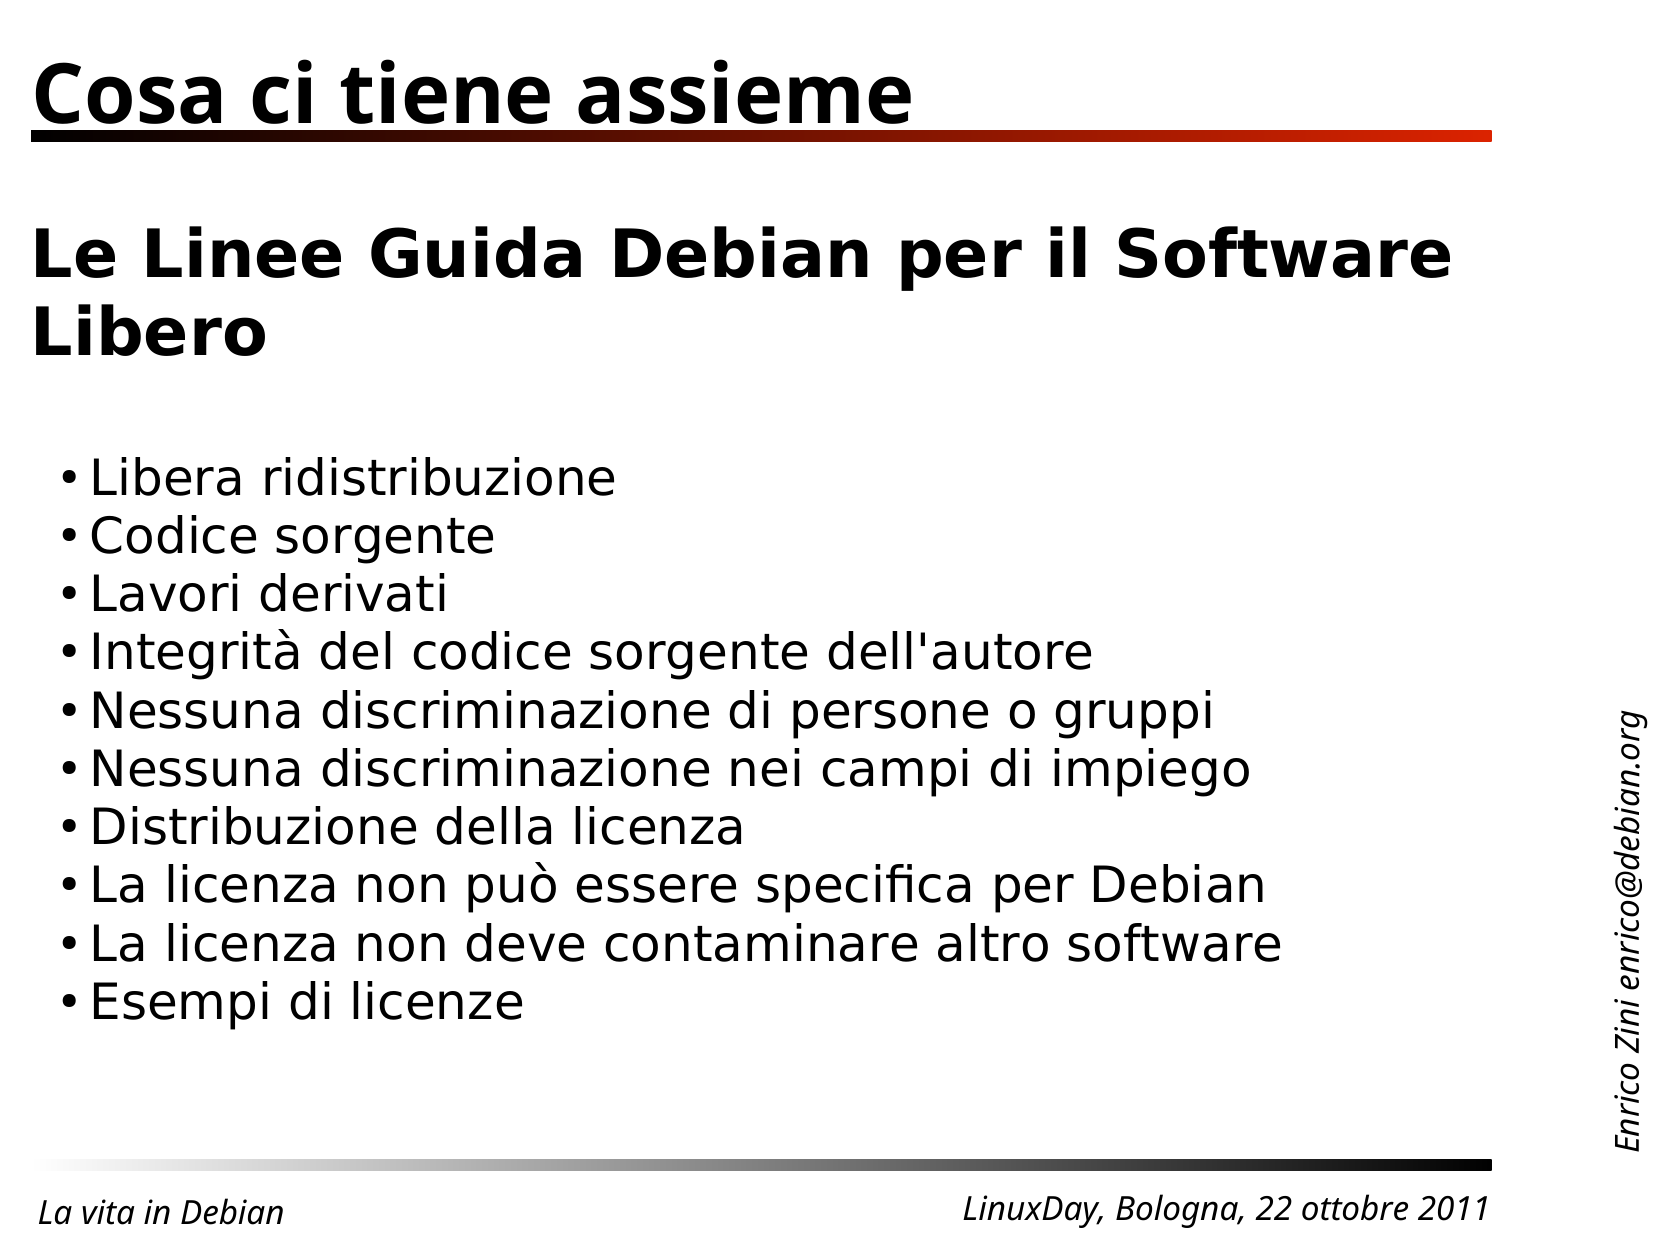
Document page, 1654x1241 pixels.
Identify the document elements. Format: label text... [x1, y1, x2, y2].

text_box Cosa ci tiene assieme [31, 34, 1438, 168]
text_box Le Linee Guida Debian per il Software Libero Libera ridistribuzione Codice sorgente Lavori derivati Integrità del codice sorgente dell'autore Nessuna discriminazione di persone o gruppi Nessuna discriminazione nei campi di impiego Distribuzione della licenza La licenza non può essere specifica per Debian La licenza non deve contaminare altro software Esempi di licenze [30, 215, 1495, 1089]
